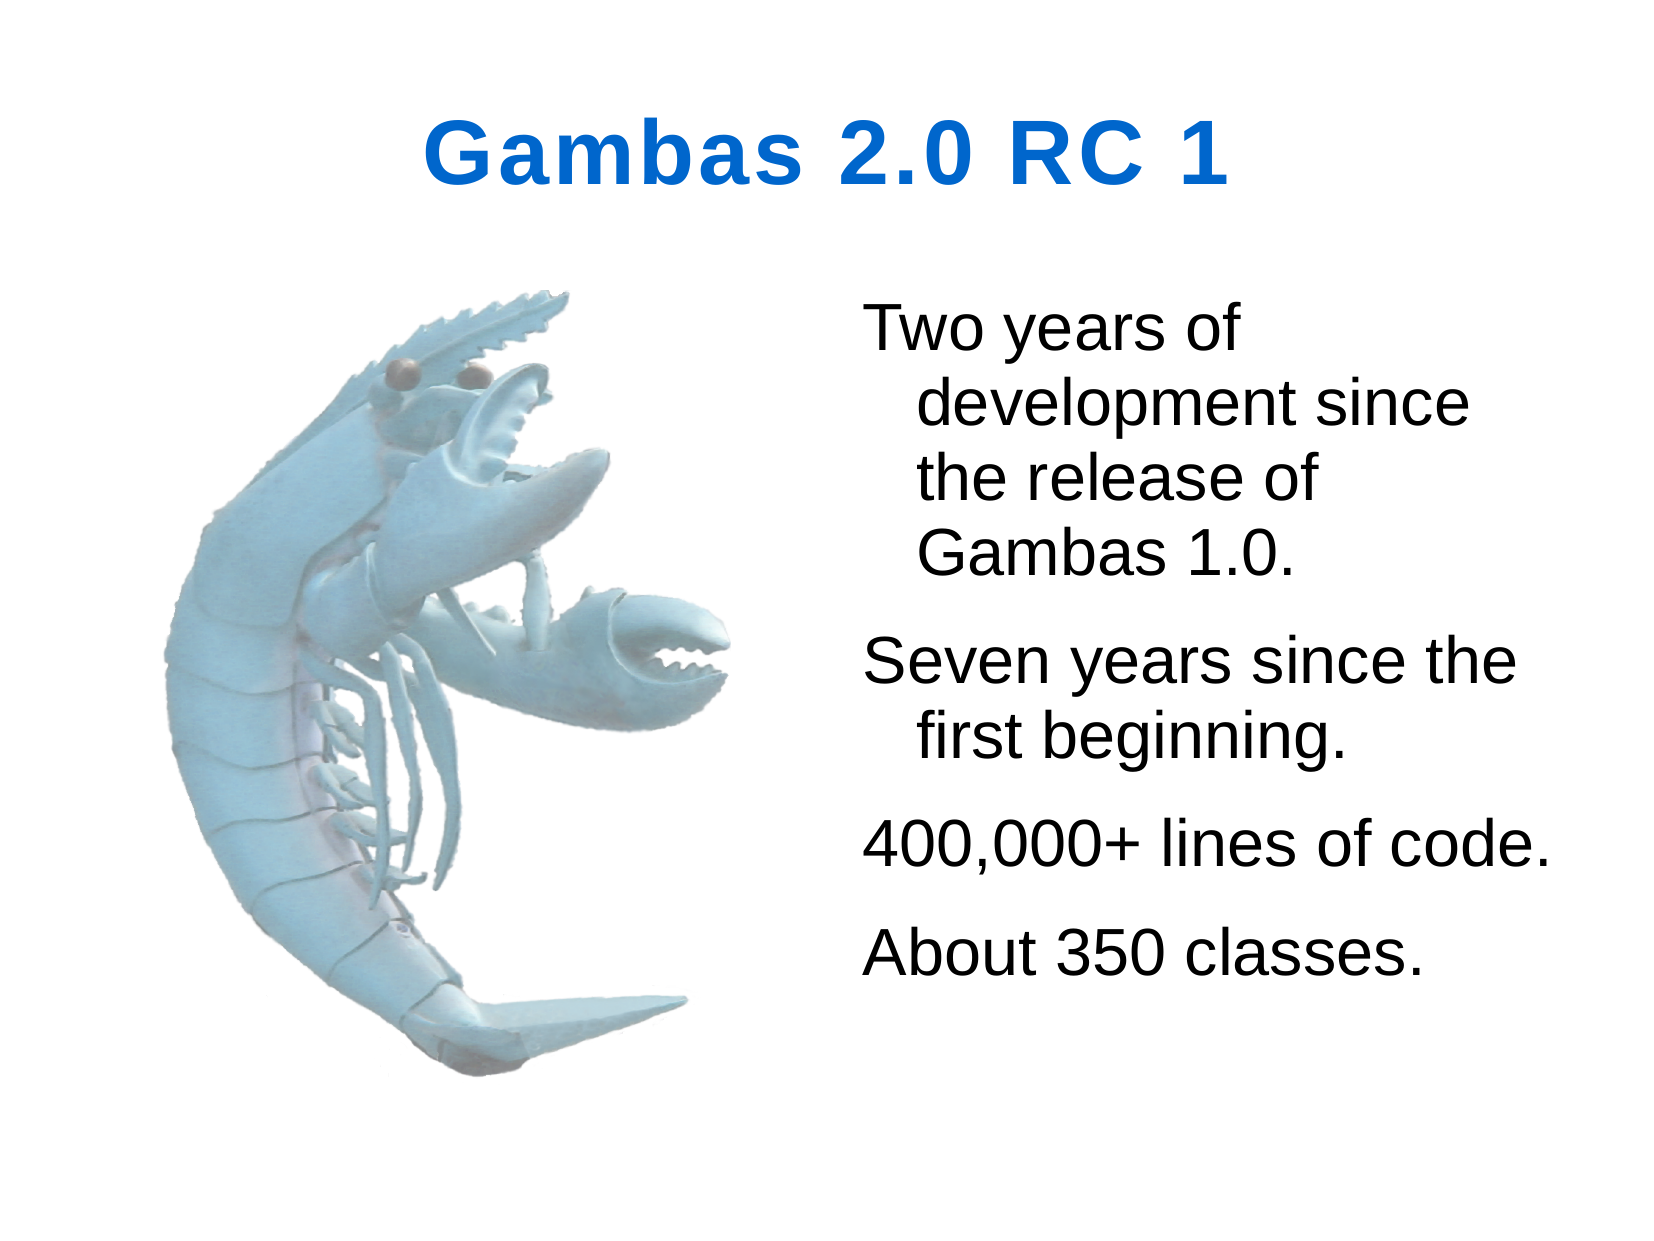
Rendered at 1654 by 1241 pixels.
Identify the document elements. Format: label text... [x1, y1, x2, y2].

picture [160, 290, 731, 1109]
title Gambas 2.0 RC 1 [82, 49, 1571, 257]
list Two years of development since the release of Gambas 1.0. Seven years since the first beginning. 400,000+ lines of code. About 350 classes. [845, 290, 1572, 1109]
